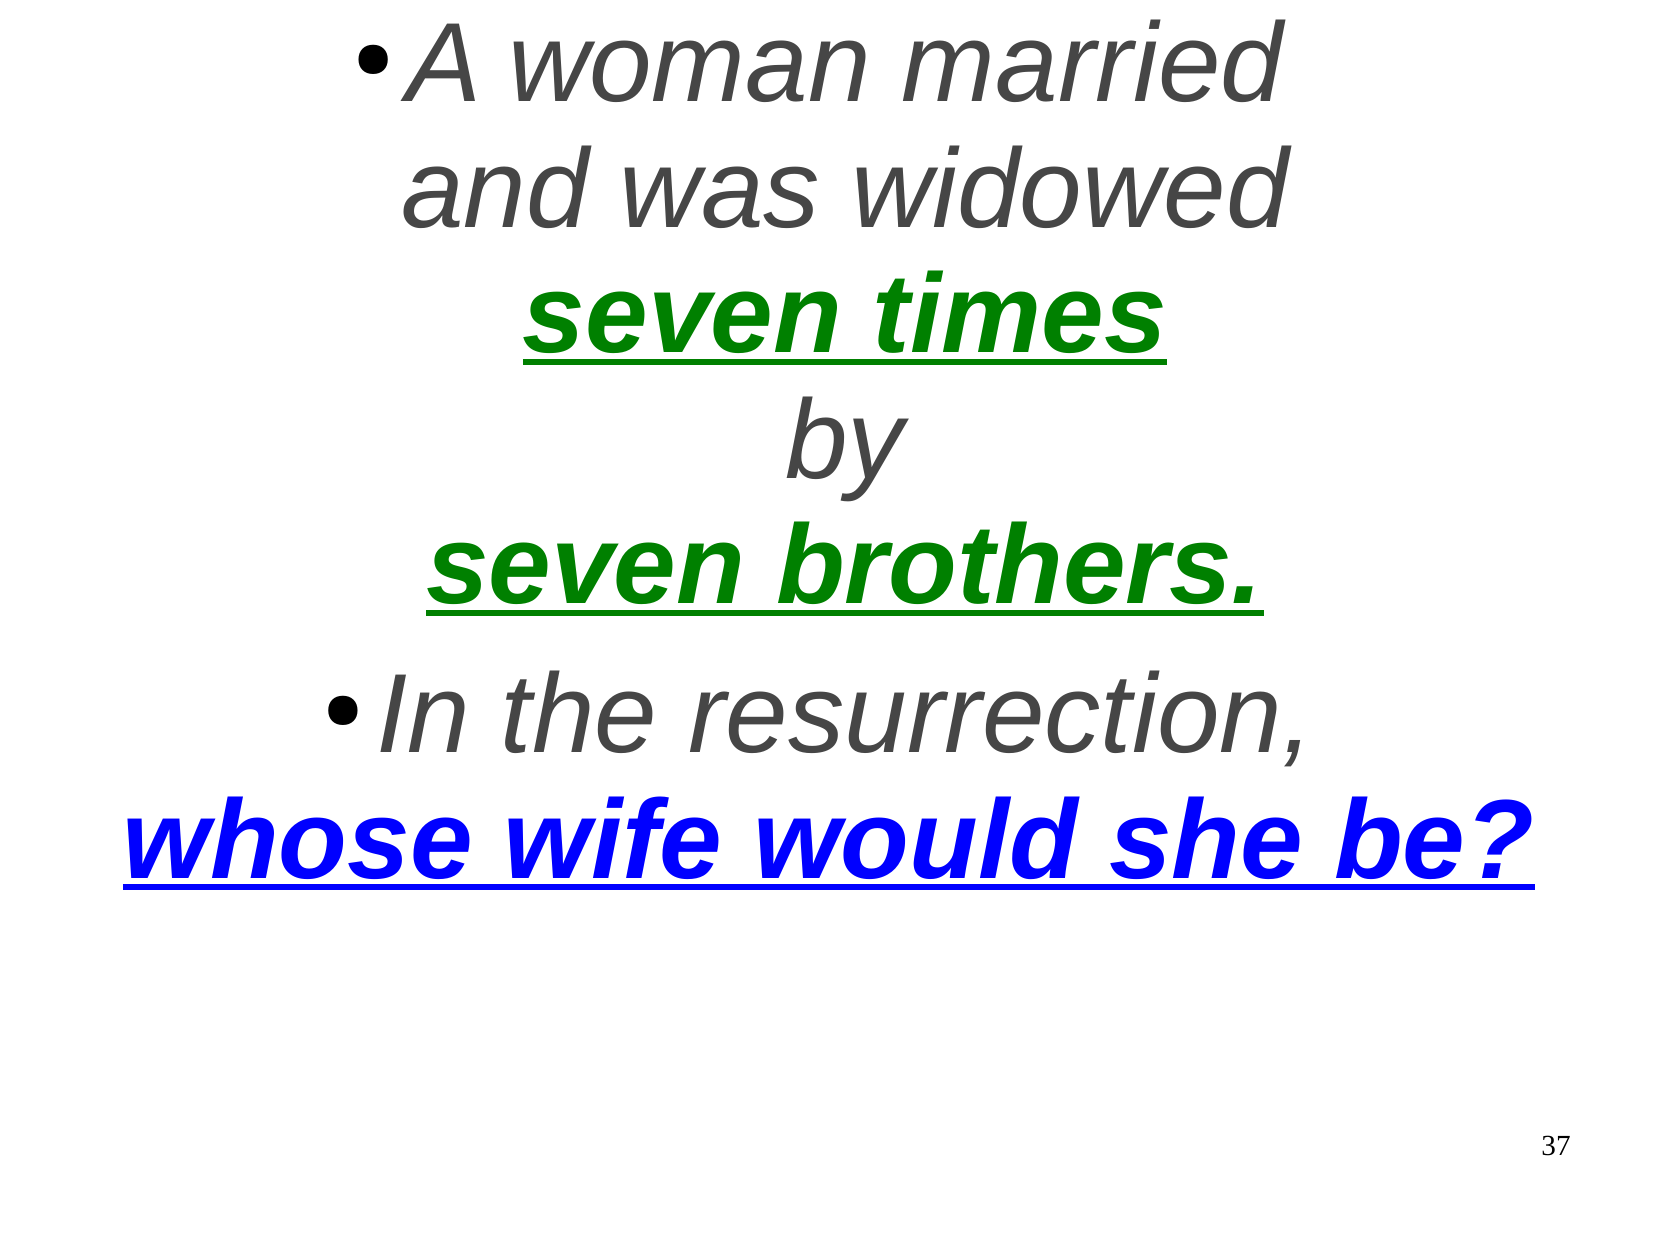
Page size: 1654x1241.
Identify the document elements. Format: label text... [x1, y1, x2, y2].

list A woman married and was widowed seven times by seven brothers. In the resurrection, whose wife would she be? [0, 0, 1651, 1238]
